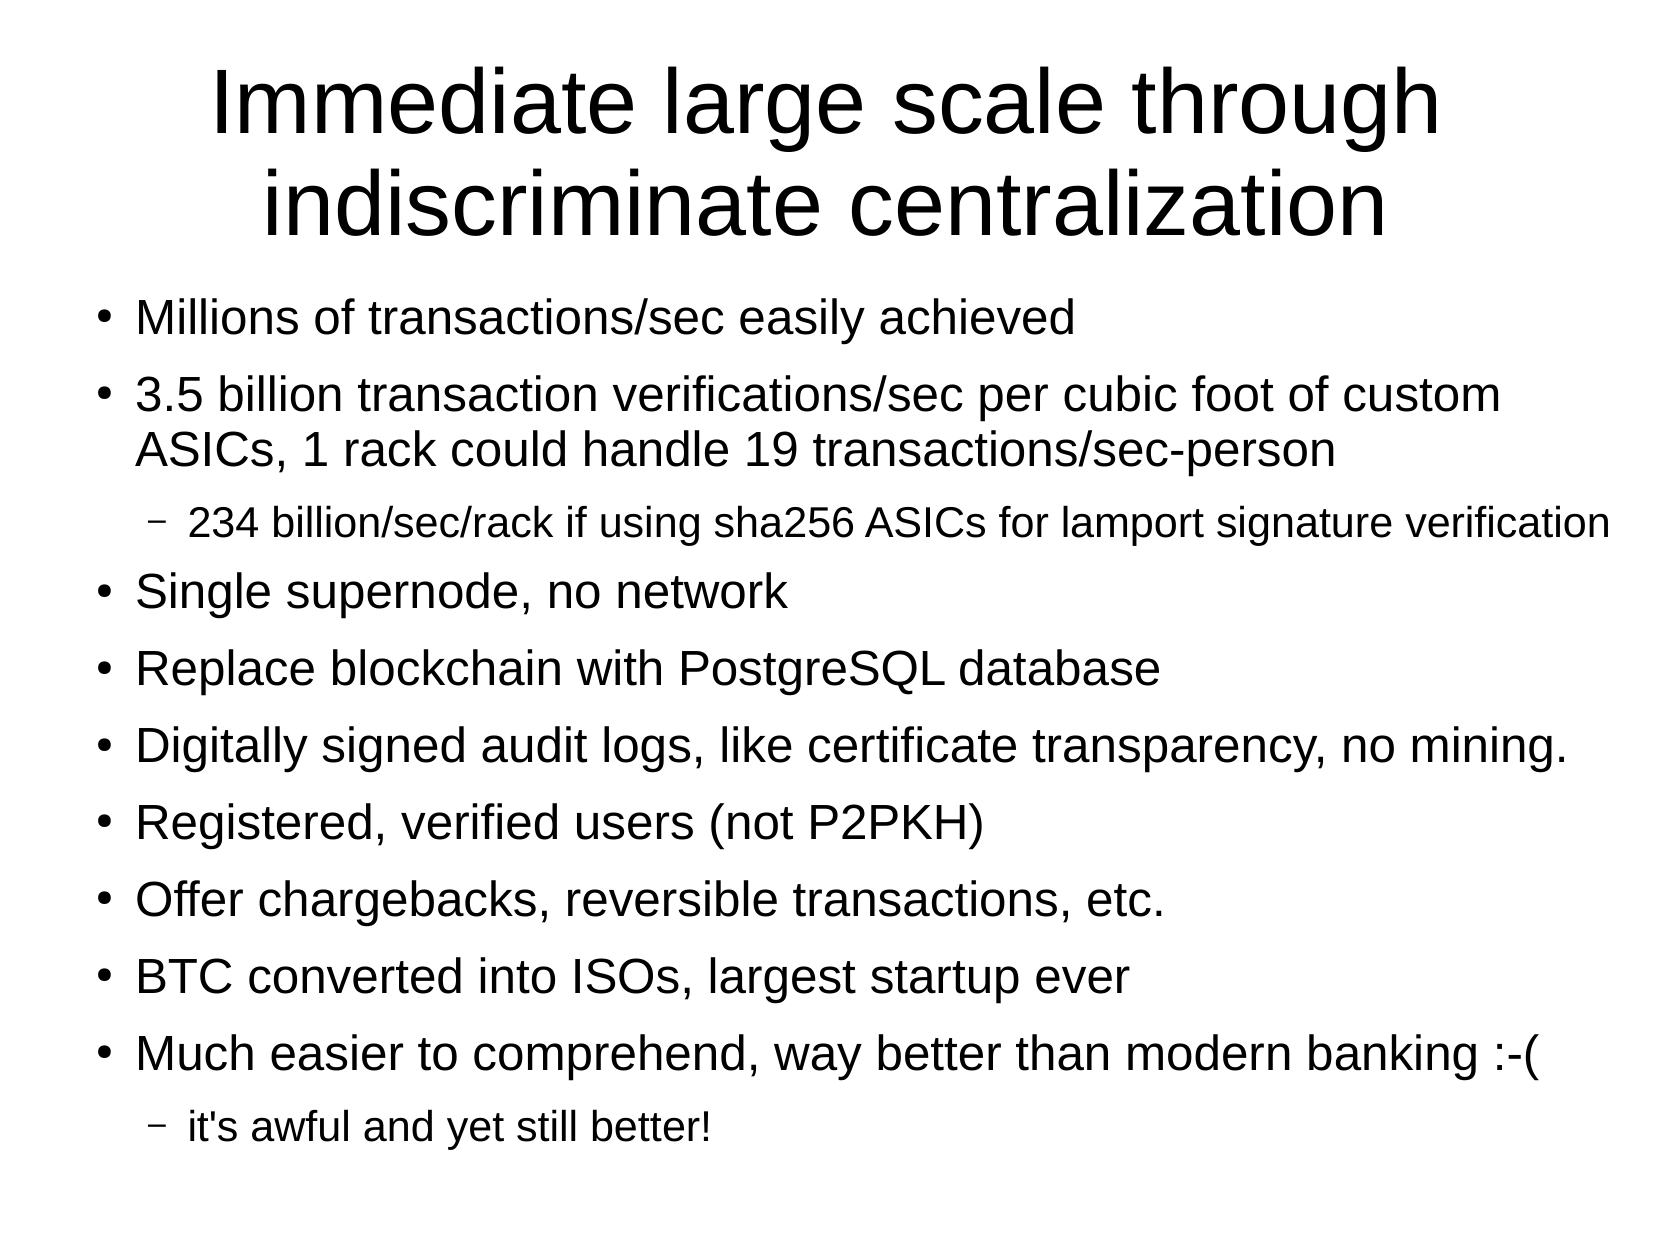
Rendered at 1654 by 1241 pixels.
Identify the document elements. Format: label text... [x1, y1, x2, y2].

list Millions of transactions/sec easily achieved 3.5 billion transaction verifications/sec per cubic foot of custom ASICs, 1 rack could handle 19 transactions/sec-person 234 billion/sec/rack if using sha256 ASICs for lamport signature verification Single supernode, no network Replace blockchain with PostgreSQL database Digitally signed audit logs, like certificate transparency, no mining. Registered, verified users (not P2PKH) Offer chargebacks, reversible transactions, etc. BTC converted into ISOs, largest startup ever Much easier to comprehend, way better than modern banking :-( it's awful and yet still better! [82, 290, 1621, 1186]
title Immediate large scale through indiscriminate centralization [82, 49, 1571, 257]
